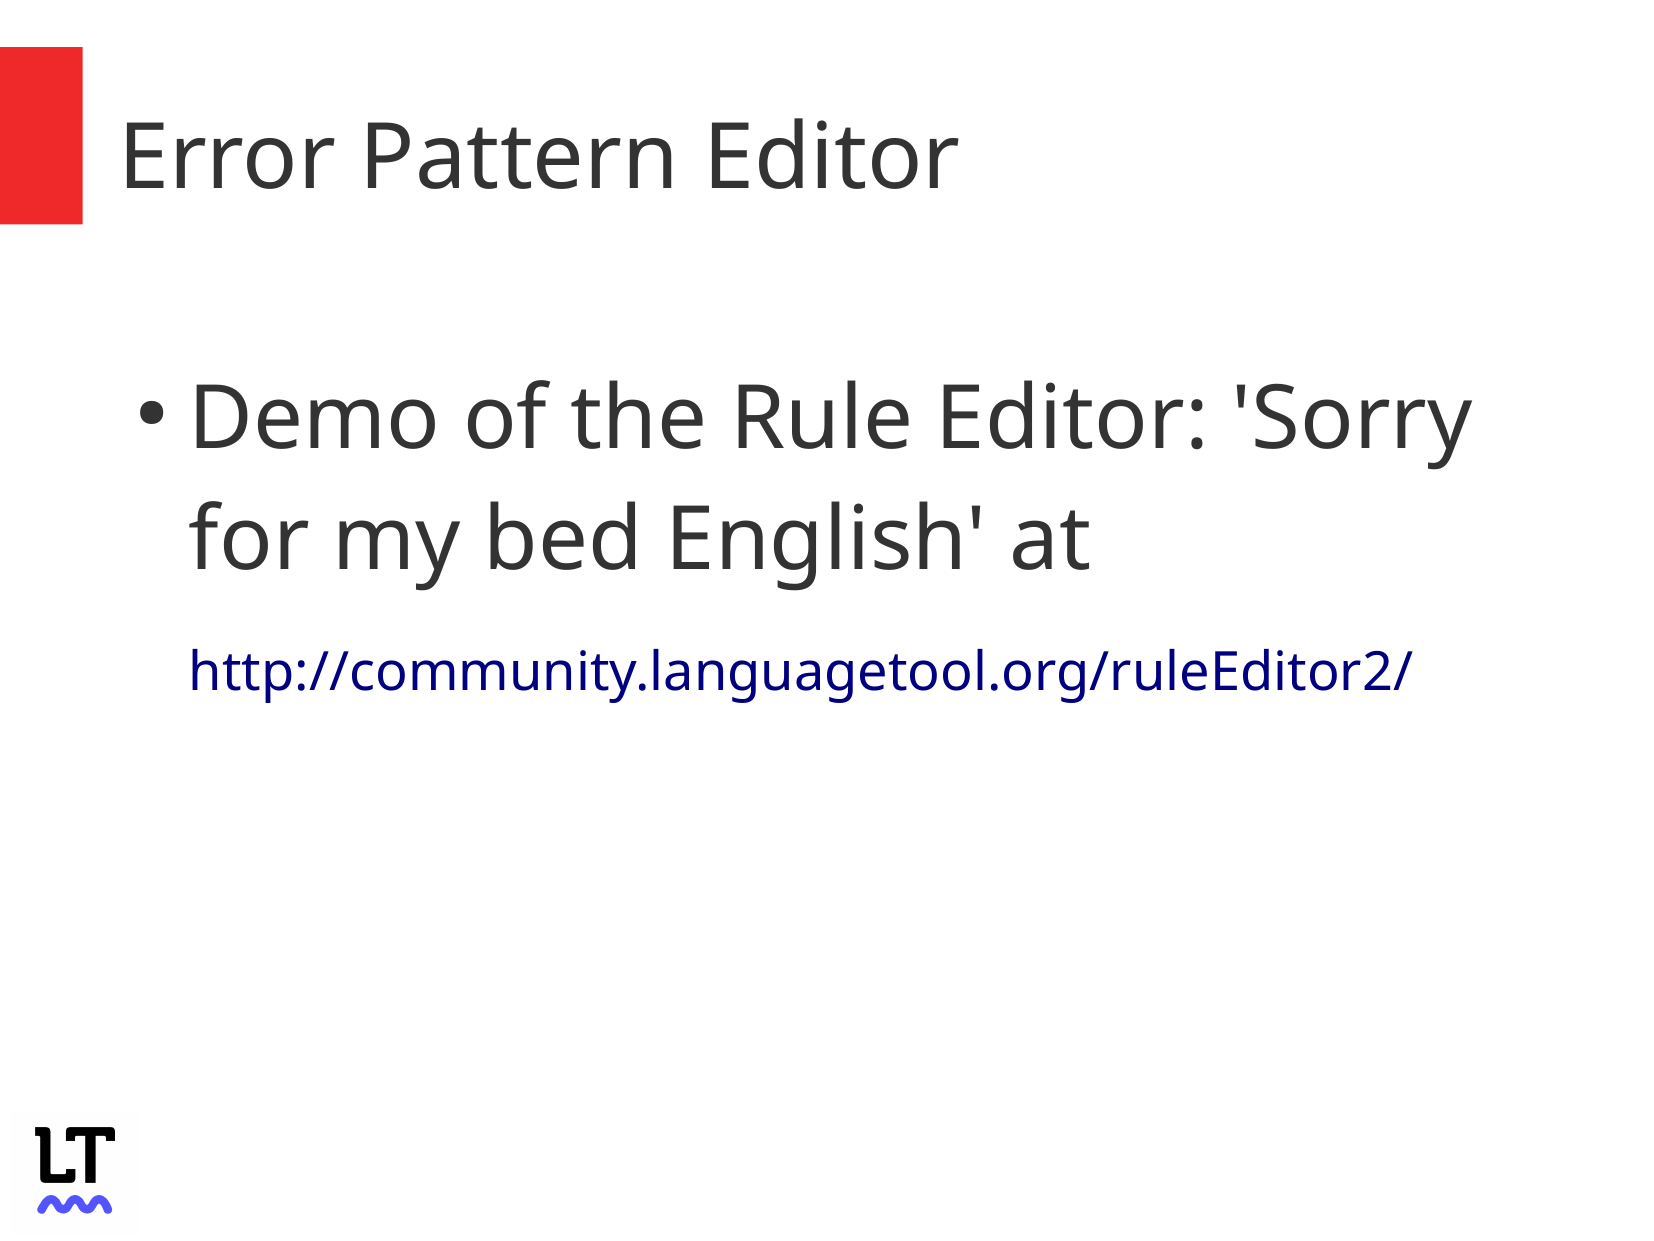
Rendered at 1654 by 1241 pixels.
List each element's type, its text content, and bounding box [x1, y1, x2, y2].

title Error Pattern Editor [118, 49, 1571, 257]
list Demo of the Rule Editor: 'Sorry for my bed English' at http://community.languagetool.org/ruleEditor2/ [118, 354, 1536, 1074]
picture [11, 1110, 138, 1235]
